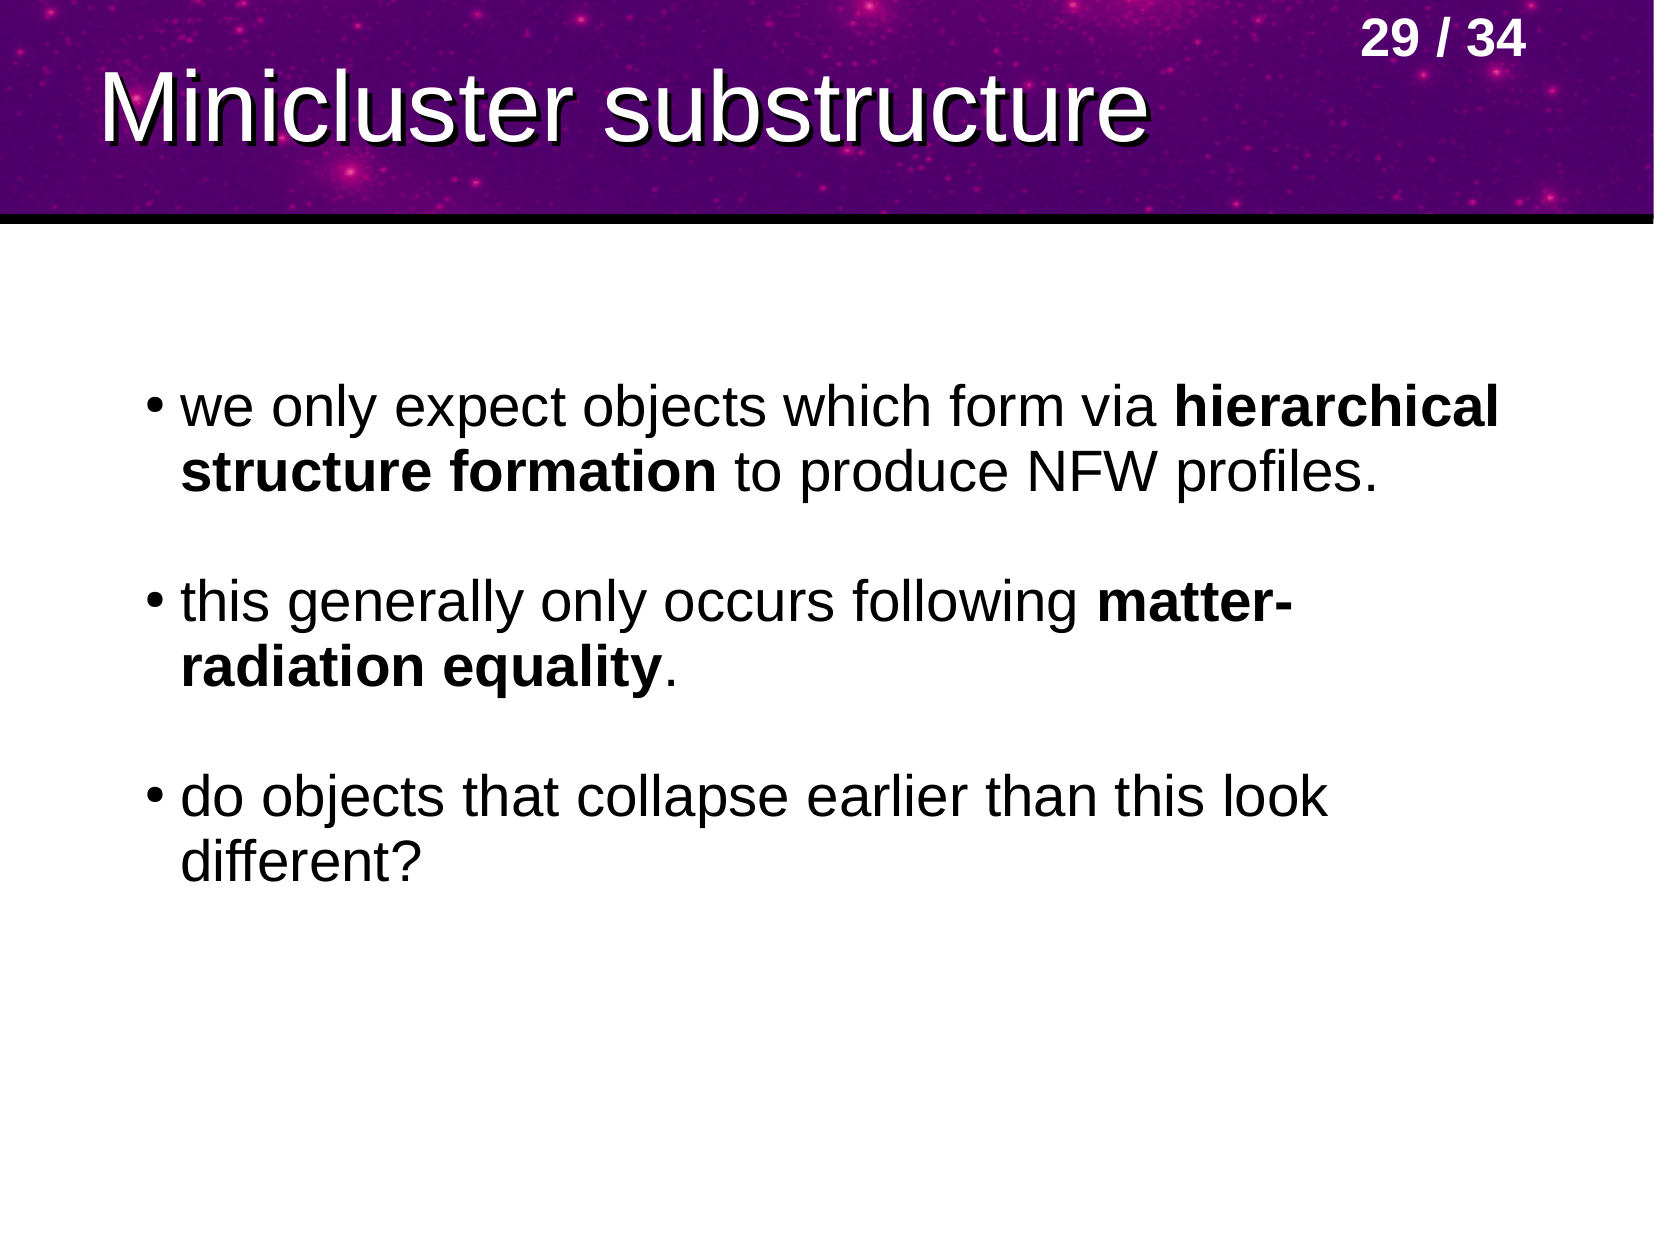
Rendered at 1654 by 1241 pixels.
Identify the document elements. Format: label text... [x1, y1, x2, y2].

text_box Minicluster substructure [82, 44, 1264, 171]
picture [0, 0, 1654, 214]
text_box <number> / 34 [1345, 0, 1654, 77]
text_box we only expect objects which form via hierarchical structure formation to produce NFW profiles. this generally only occurs following matter-radiation equality. do objects that collapse earlier than this look different? [129, 366, 1536, 1041]
